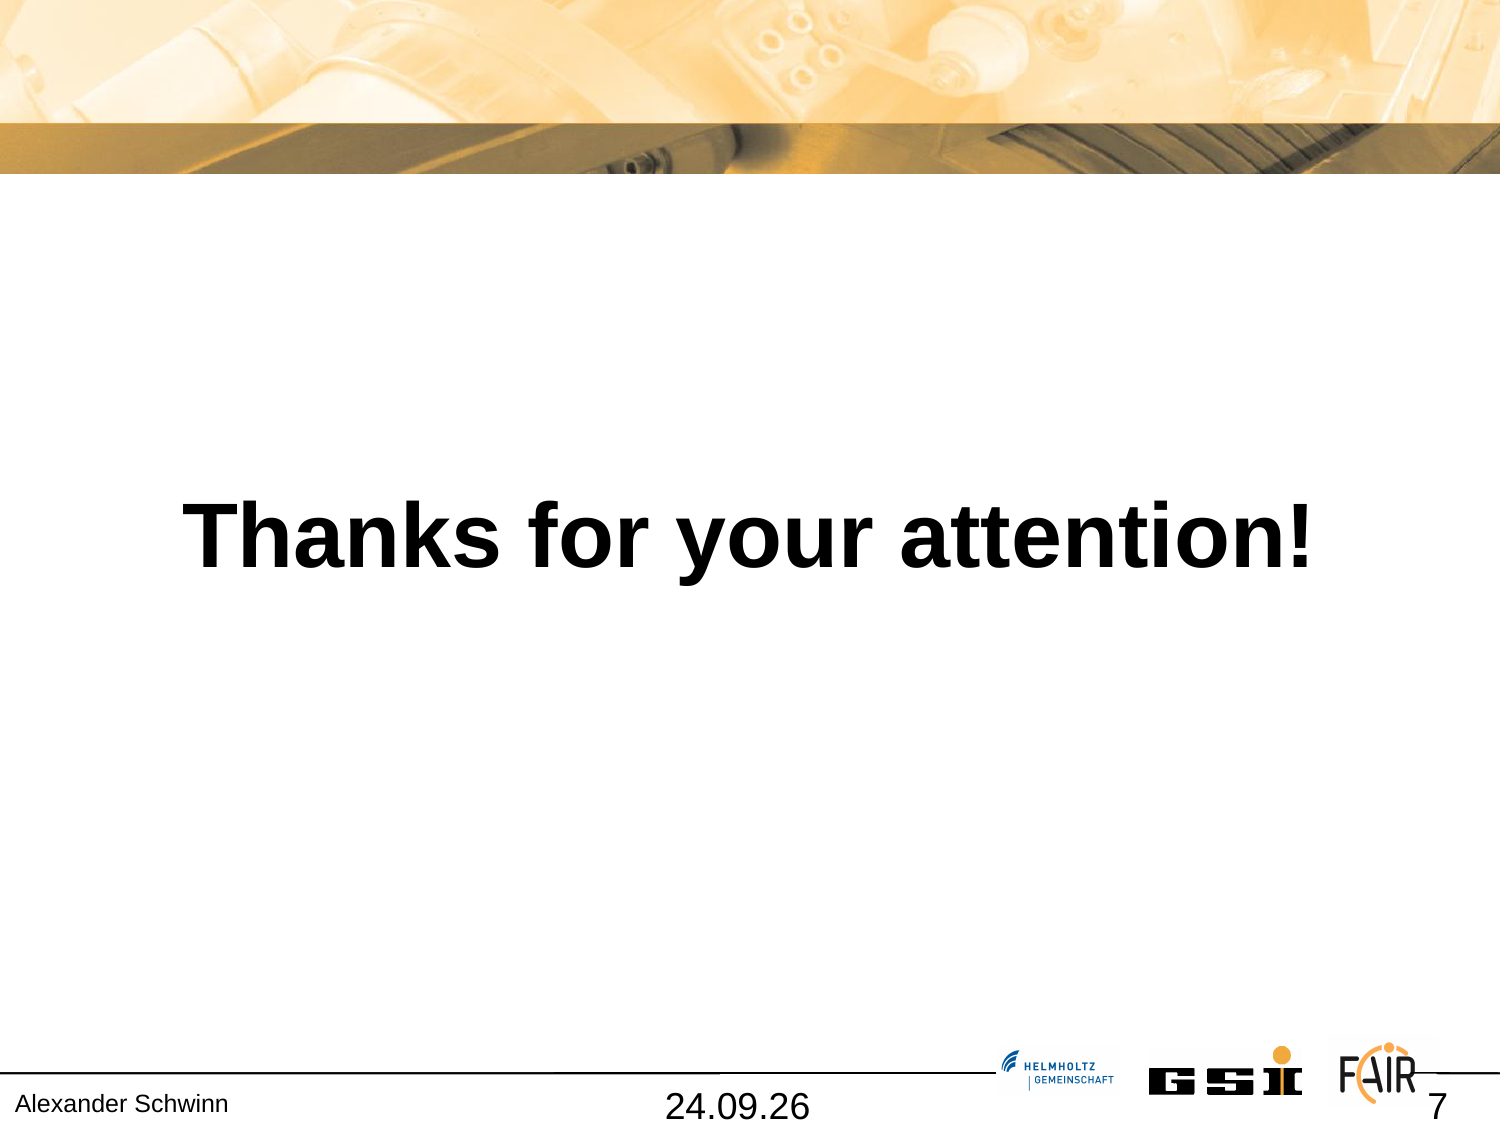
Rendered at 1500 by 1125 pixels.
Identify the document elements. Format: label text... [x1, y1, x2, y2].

picture [996, 1046, 1121, 1095]
picture [0, 0, 1500, 175]
picture [1328, 1034, 1439, 1106]
picture [1149, 1046, 1302, 1095]
title Thanks for your attention! [75, 437, 1426, 625]
